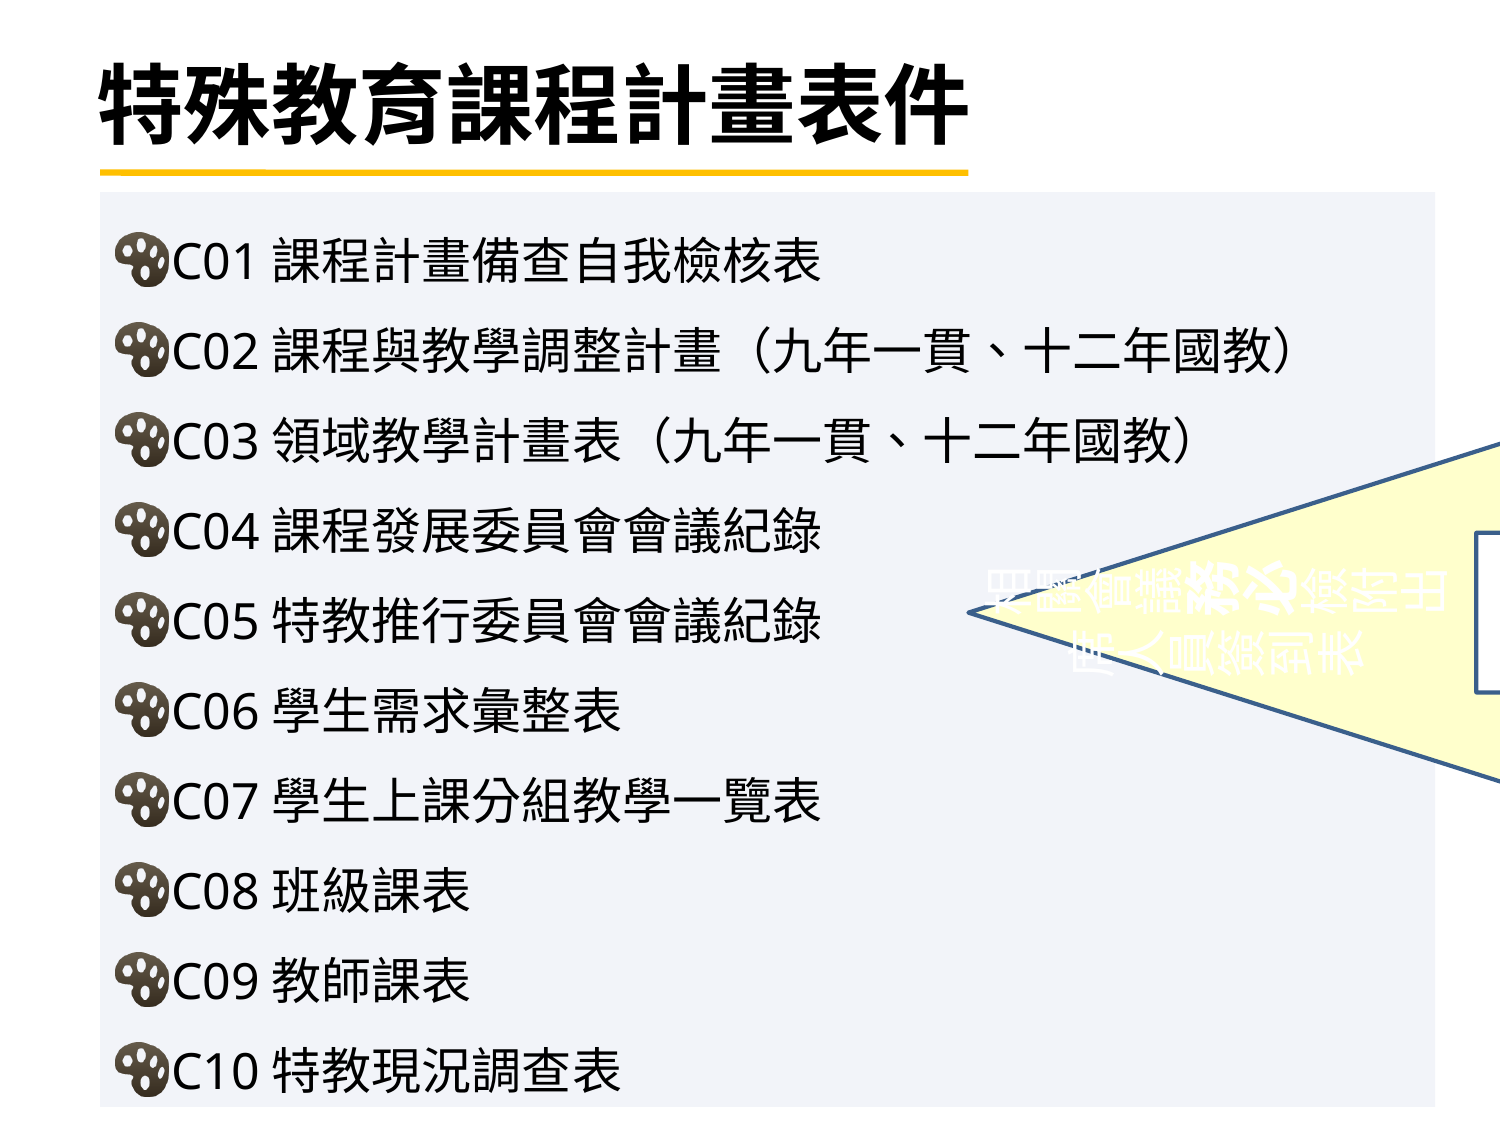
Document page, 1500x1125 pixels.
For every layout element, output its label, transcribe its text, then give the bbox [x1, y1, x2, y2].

picture [115, 682, 169, 737]
picture [115, 232, 169, 287]
picture [115, 862, 169, 917]
picture [115, 412, 169, 467]
picture [115, 592, 169, 647]
picture [115, 772, 169, 827]
text_box C01課程計畫備查自我檢核表 C02課程與教學調整計畫（九年一貫、十二年國教） C03領域教學計畫表（九年一貫、十二年國教） C04課程發展委員會會議紀錄 C05特教推行委員會會議紀錄 C06學生需求彙整表 C07學生上課分組教學一覽表 C08班級課表 C09教師課表 C10特教現況調查表 [100, 192, 1436, 1107]
picture [115, 952, 169, 1007]
picture [115, 1042, 169, 1097]
text_box 特殊教育課程計畫表件 [81, 42, 986, 163]
picture [115, 502, 169, 557]
picture [115, 322, 169, 377]
text_box 相關會議務必檢附出席人員簽到表 [968, 443, 1500, 782]
